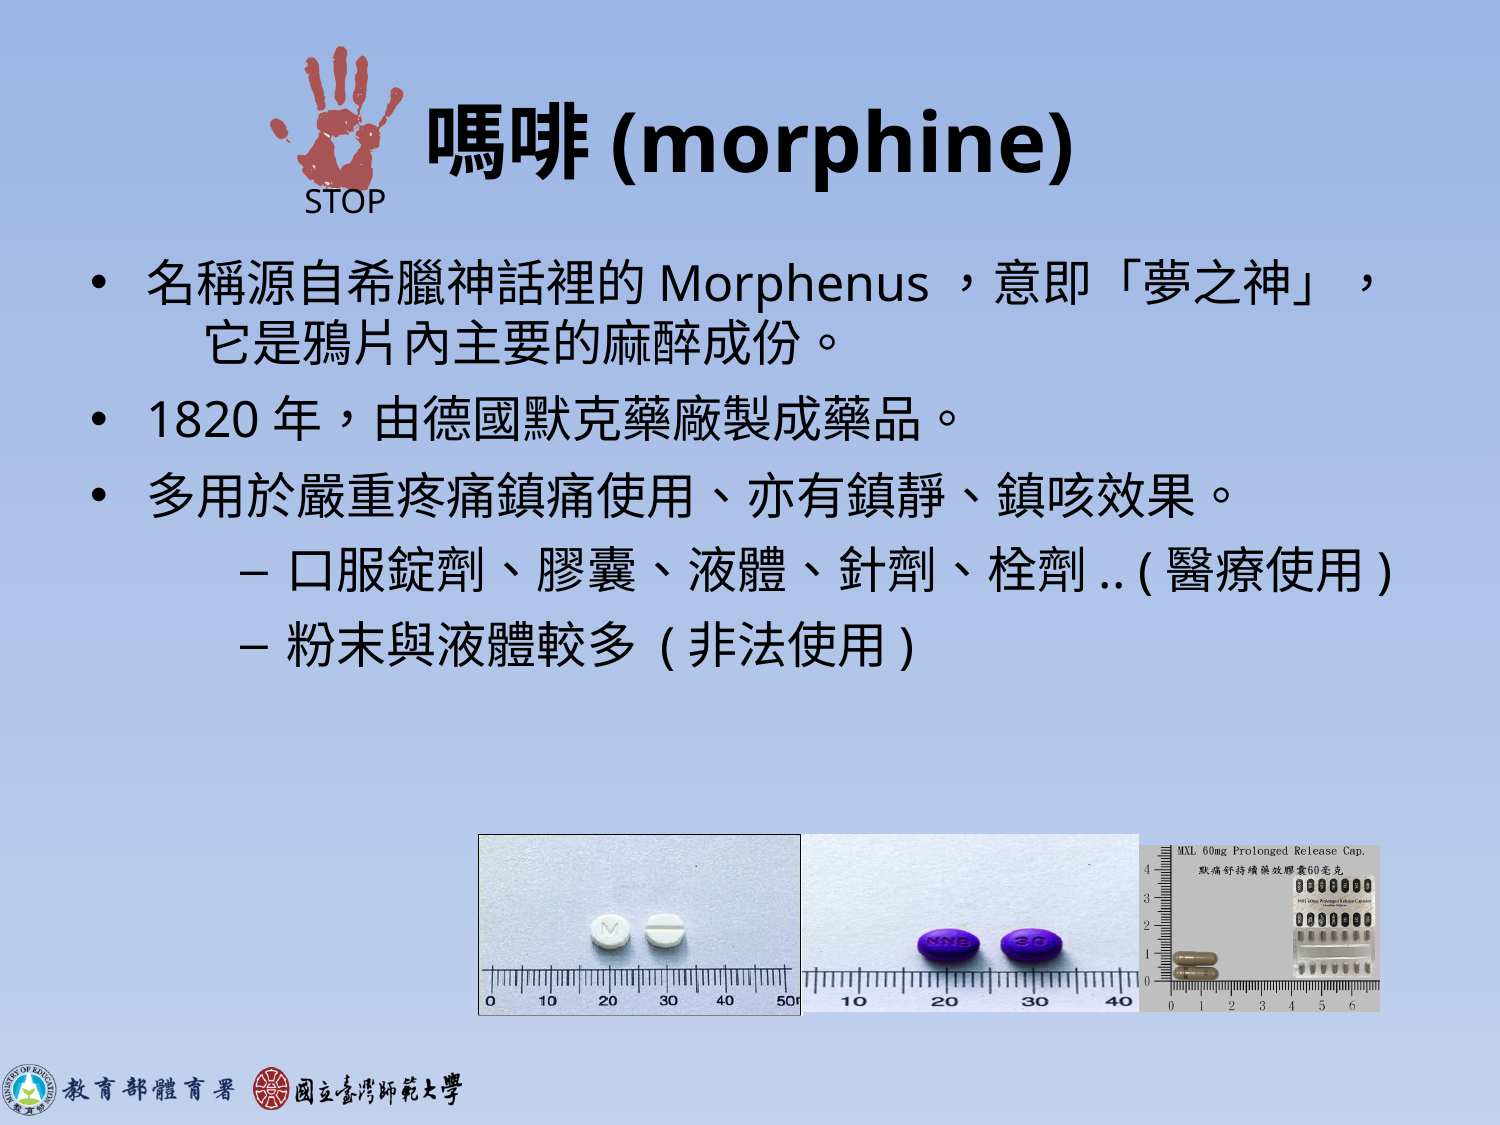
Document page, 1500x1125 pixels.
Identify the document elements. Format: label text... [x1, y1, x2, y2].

list 名稱源自希臘神話裡的Morphenus，意即「夢之神」，它是鴉片內主要的麻醉成份。 1820年，由德國默克藥廠製成藥品。 多用於嚴重疼痛鎮痛使用、亦有鎮靜、鎮咳效果。 口服錠劑、膠囊、液體、針劑、栓劑.. (醫療使用) 粉末與液體較多 (非法使用) [75, 243, 1426, 717]
text_box STOP [289, 172, 432, 229]
picture [478, 834, 1380, 1016]
picture [265, 42, 413, 200]
title 嗎啡(morphine) [75, 45, 1426, 233]
